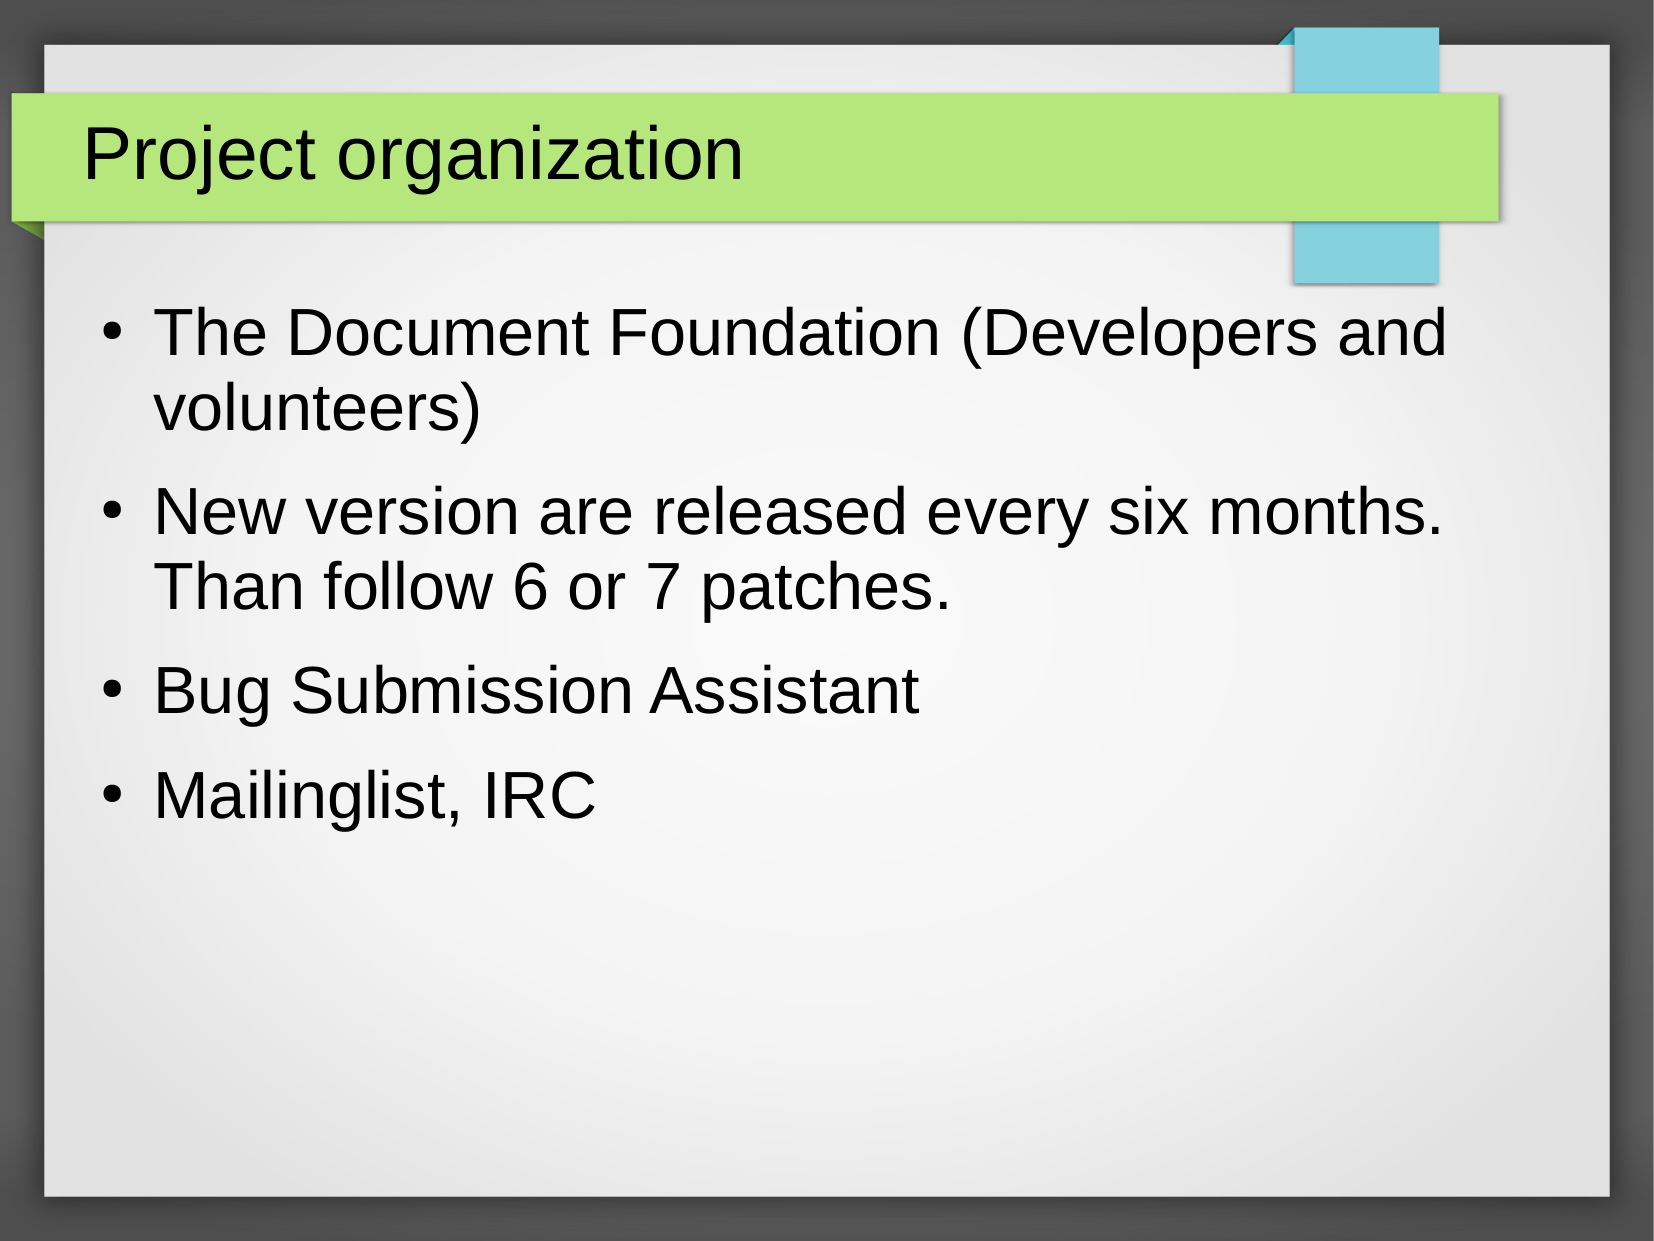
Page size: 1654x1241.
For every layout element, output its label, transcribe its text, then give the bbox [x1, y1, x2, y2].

picture [0, 0, 1654, 1241]
list The Document Foundation (Developers and volunteers) New version are released every six months. Than follow 6 or 7 patches. Bug Submission Assistant Mailinglist, IRC [82, 295, 1571, 1015]
title Project organization [82, 94, 1264, 213]
